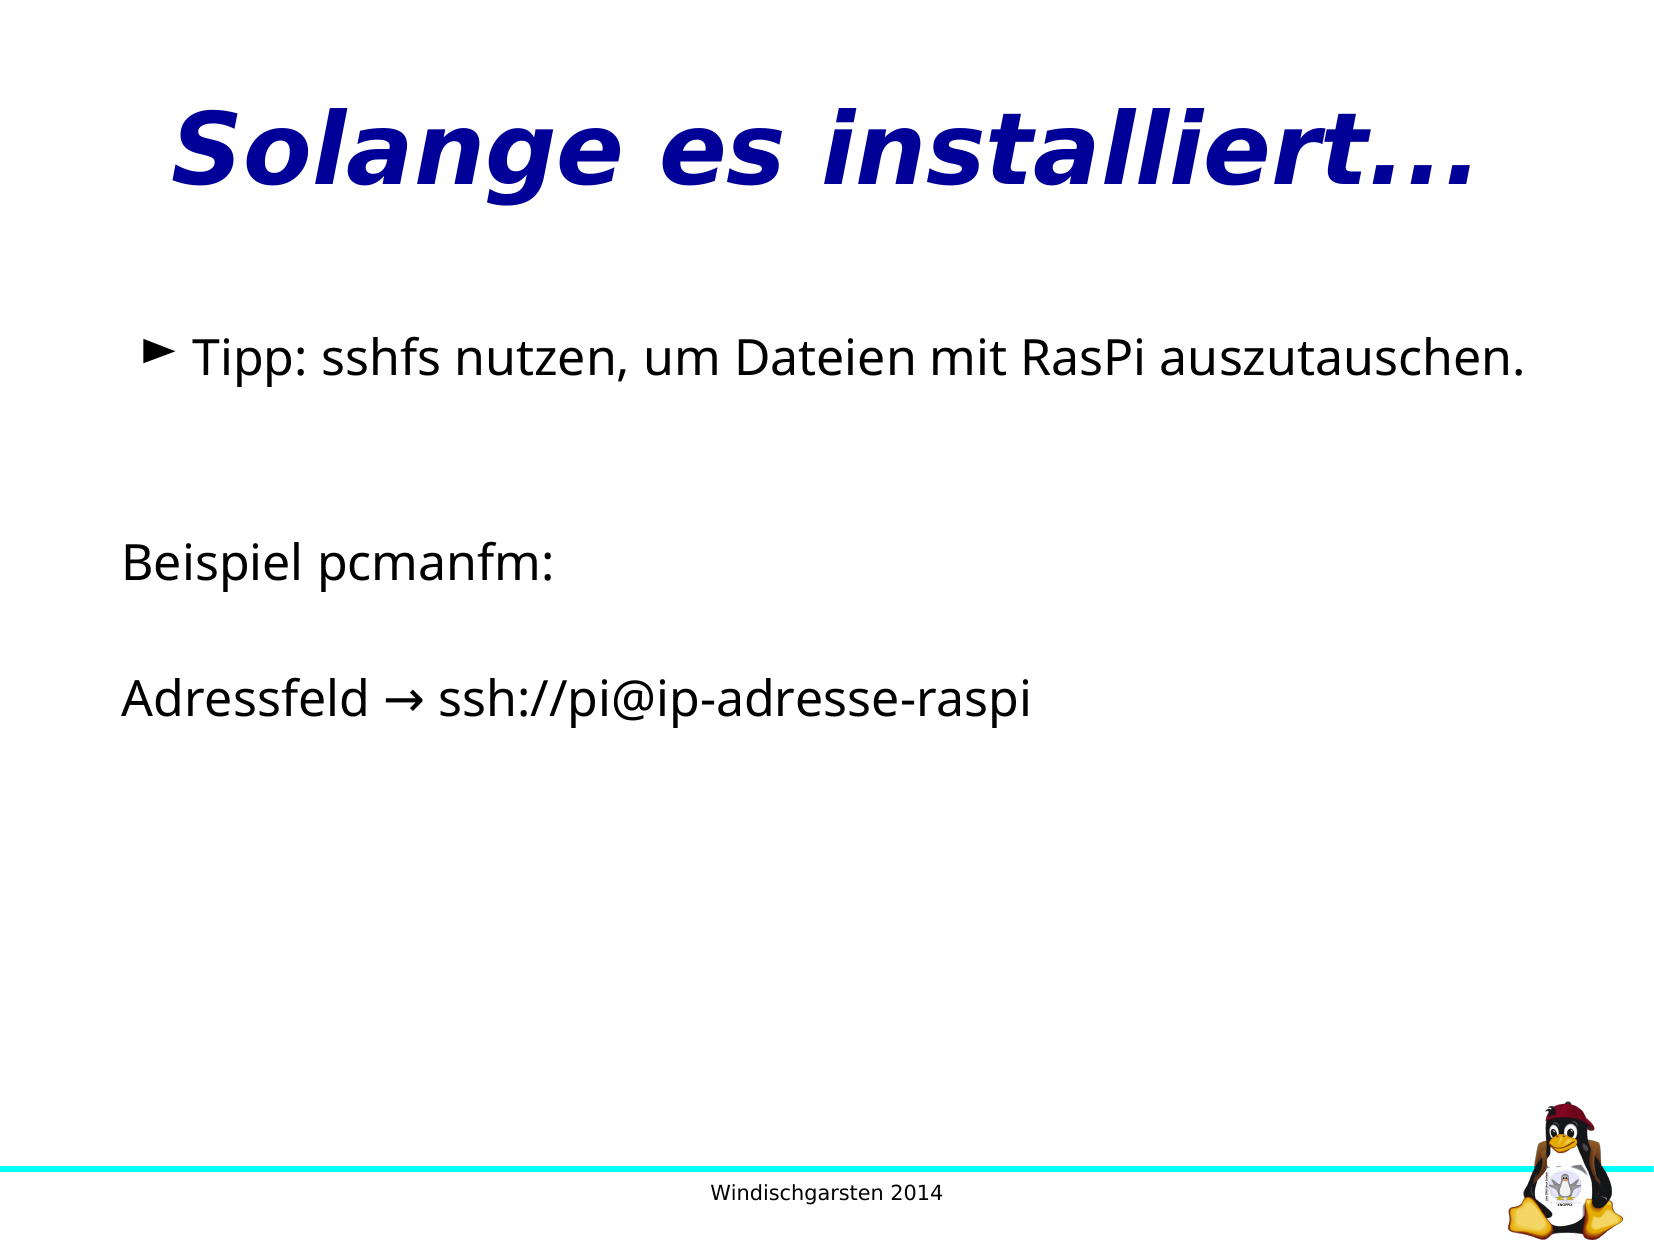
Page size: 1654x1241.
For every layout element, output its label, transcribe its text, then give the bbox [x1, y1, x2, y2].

list Tipp: sshfs nutzen, um Dateien mit RasPi auszutauschen. Beispiel pcmanfm: Adressfeld → ssh://pi@ip-adresse-raspi [121, 322, 1561, 1132]
picture [1505, 1100, 1625, 1241]
title Solange es installiert... [121, 46, 1534, 254]
